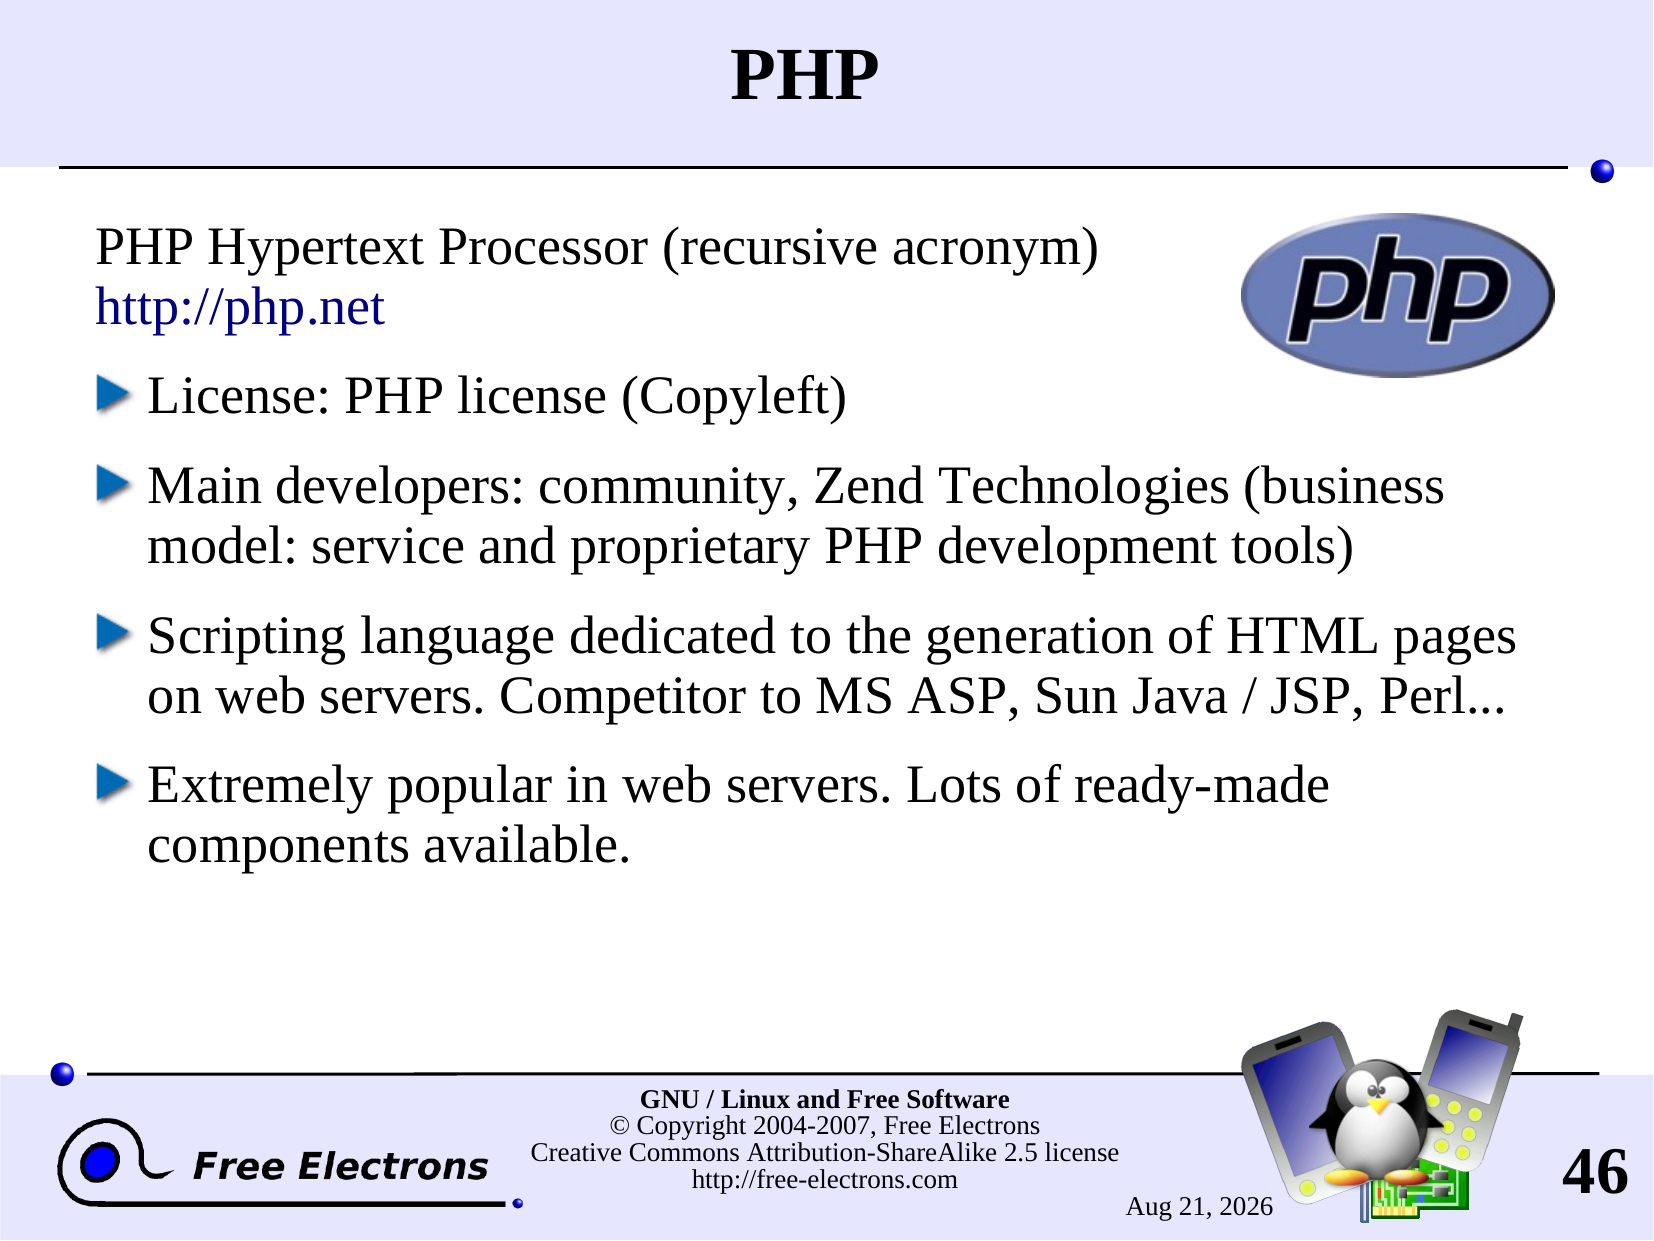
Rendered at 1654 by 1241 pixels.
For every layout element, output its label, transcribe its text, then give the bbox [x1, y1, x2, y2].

list PHP Hypertext Processor (recursive acronym) http://php.net License: PHP license (Copyleft) Main developers: community, Zend Technologies (business model: service and proprietary PHP development tools) Scripting language dedicated to the generation of HTML pages on web servers. Competitor to MS ASP, Sun Java / JSP, Perl... Extremely popular in web servers. Lots of ready-made components available. [77, 216, 1544, 1066]
picture [1241, 213, 1555, 378]
title PHP [60, 25, 1551, 124]
picture [1231, 1066, 1521, 1241]
picture [50, 1107, 527, 1216]
